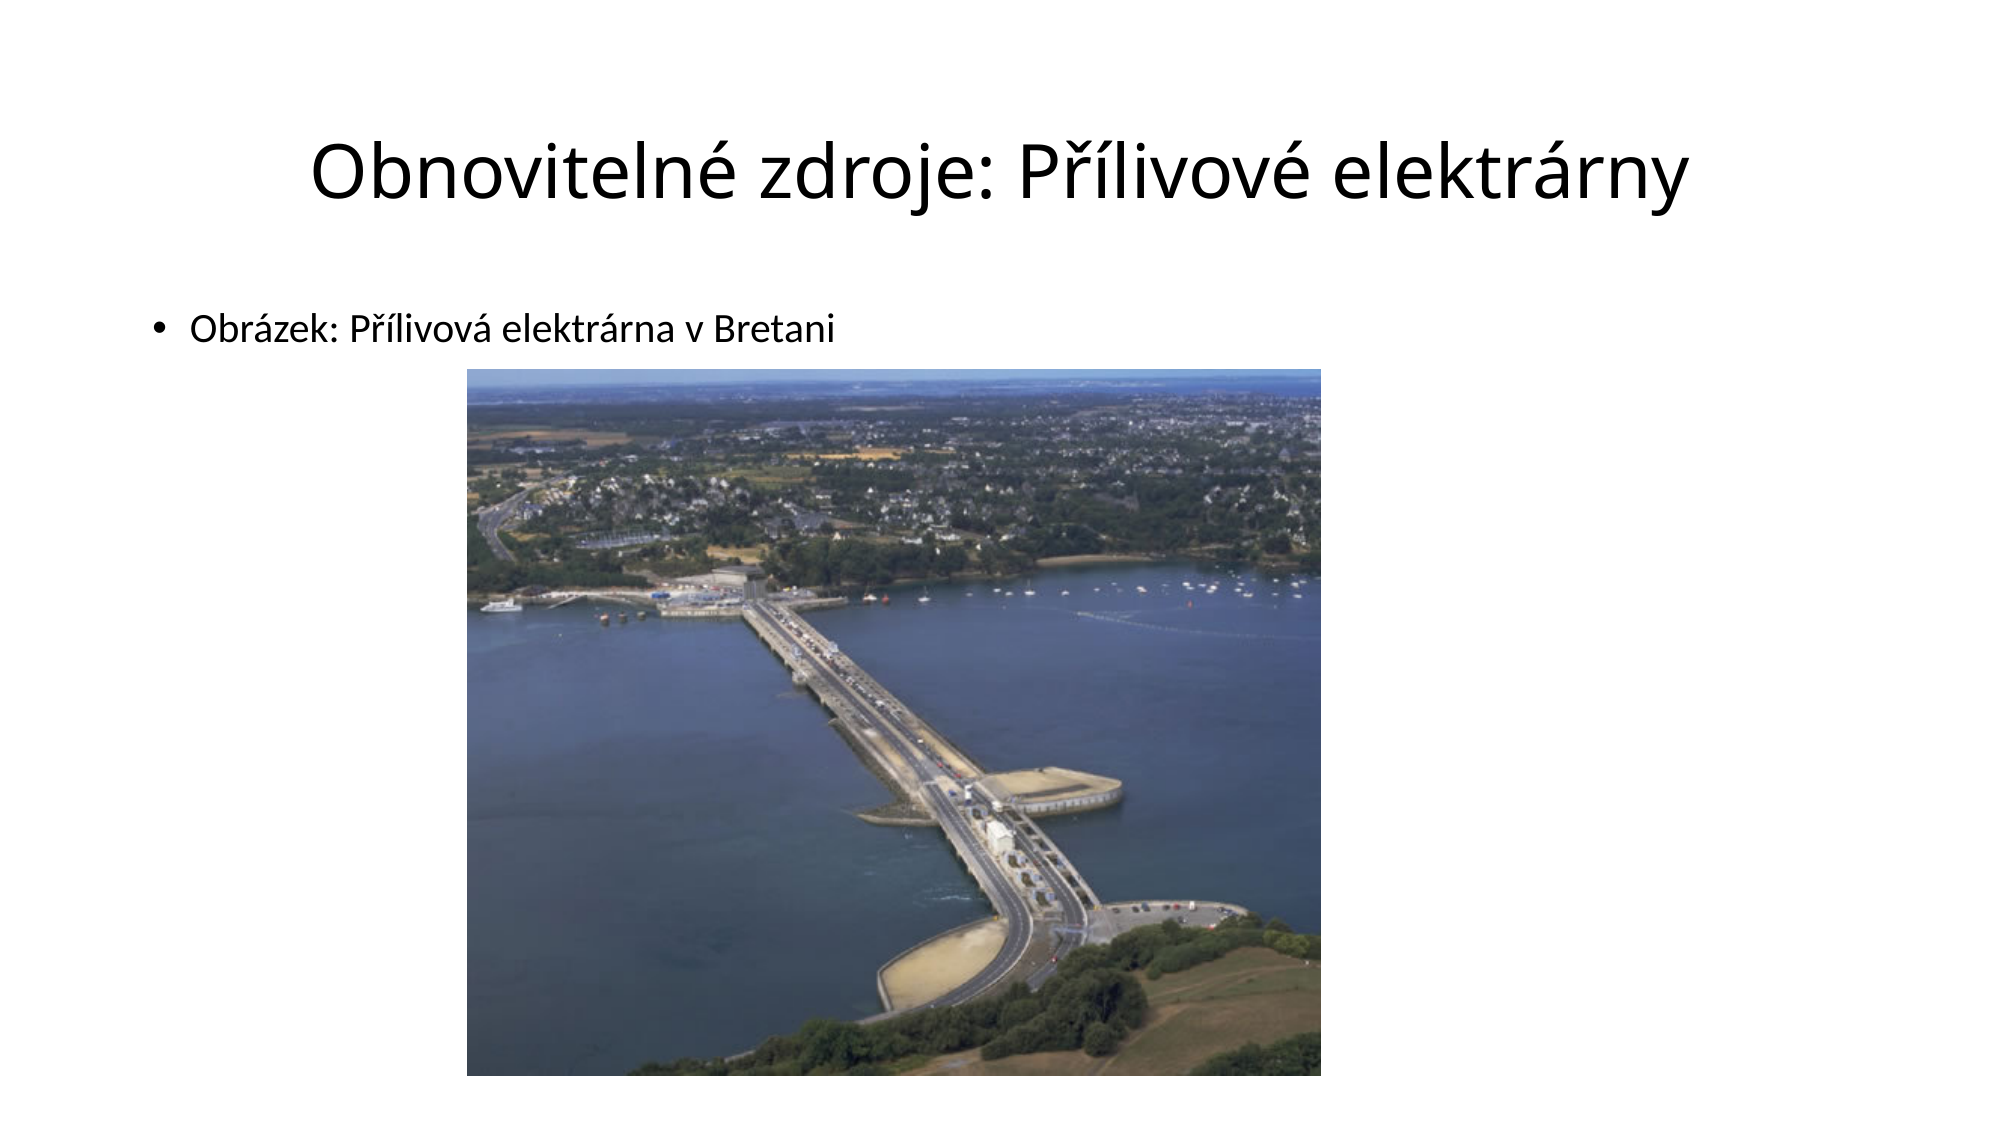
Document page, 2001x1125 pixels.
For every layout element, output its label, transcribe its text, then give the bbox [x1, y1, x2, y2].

picture [467, 369, 1321, 1076]
list Obrázek: Přílivová elektrárna v Bretani [137, 299, 1863, 1014]
title Obnovitelné zdroje: Přílivové elektrárny [137, 59, 1863, 278]
